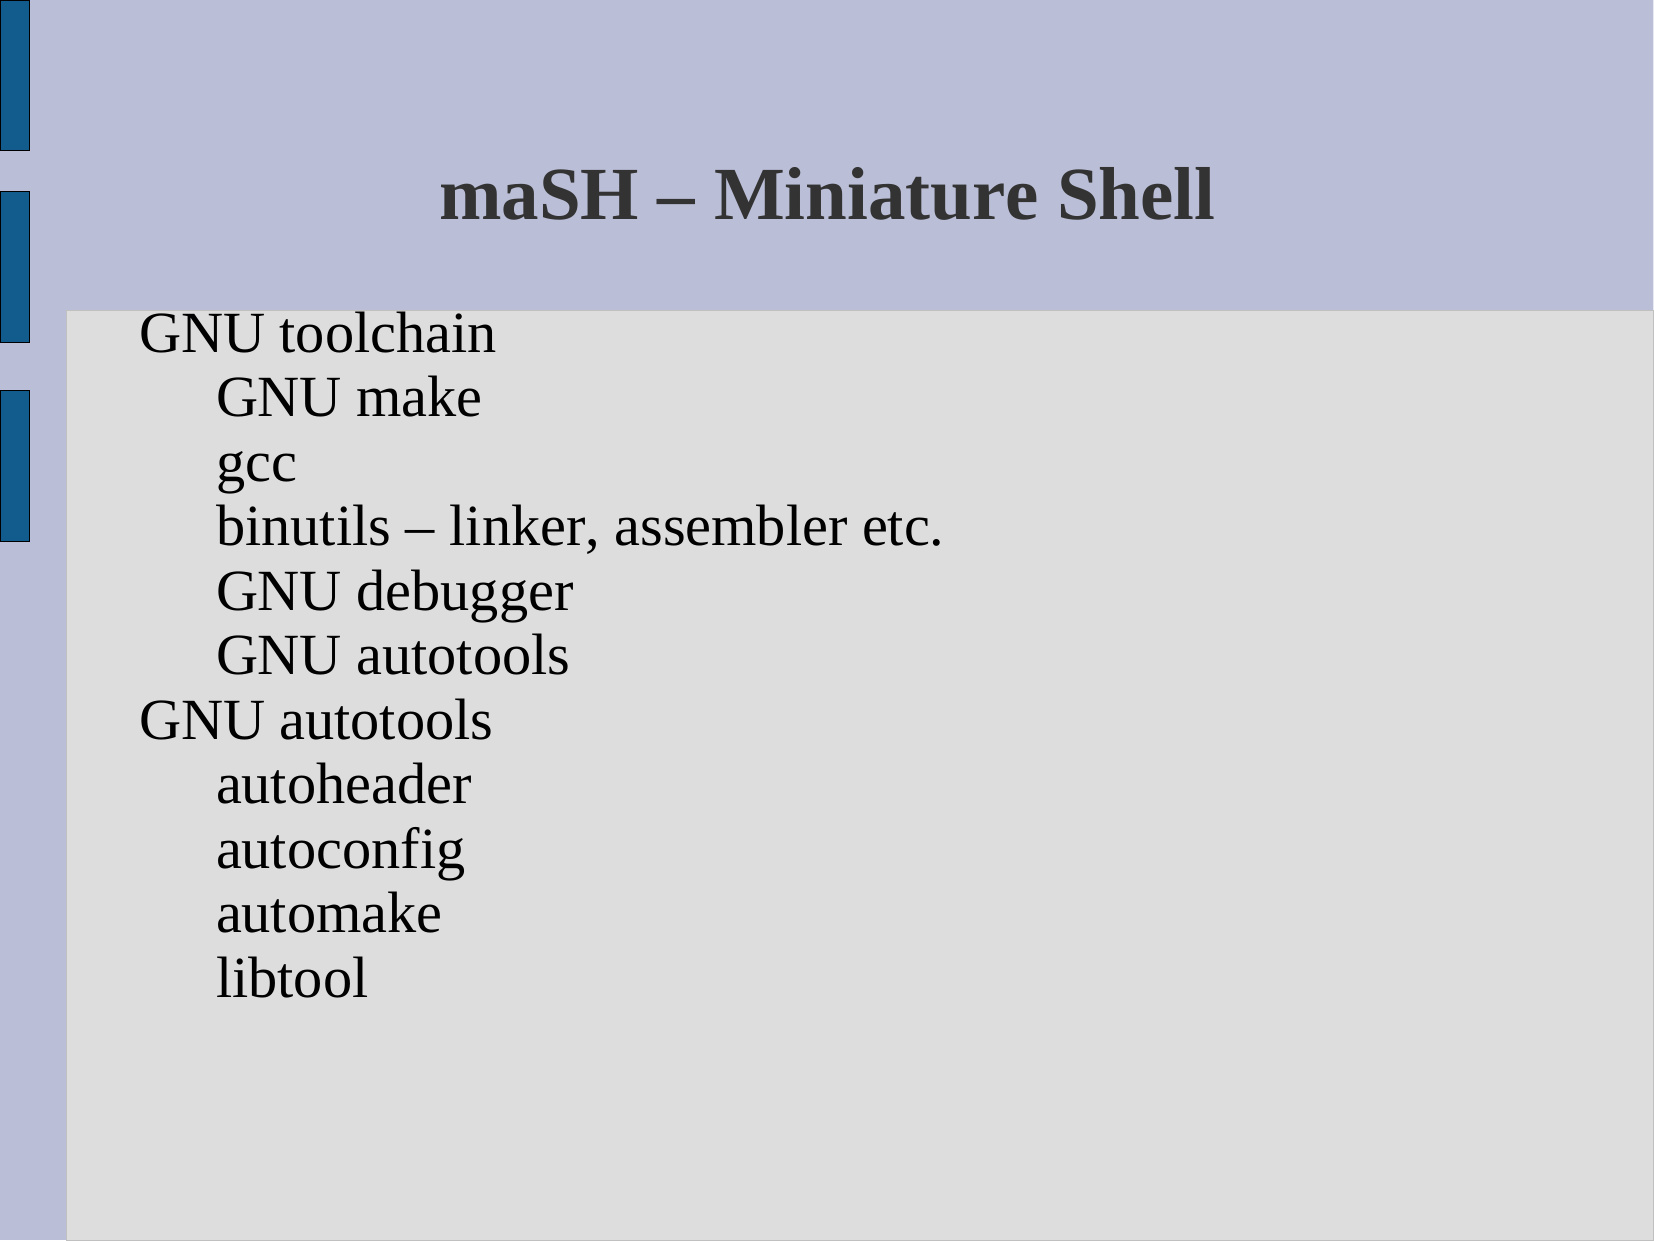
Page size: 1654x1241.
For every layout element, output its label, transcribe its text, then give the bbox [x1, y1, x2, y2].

title maSH – Miniature Shell [121, 98, 1534, 291]
list GNU toolchain GNU make gcc binutils – linker, assembler etc. GNU debugger GNU autotools GNU autotools autoheader autoconfig automake libtool [121, 300, 1534, 1163]
